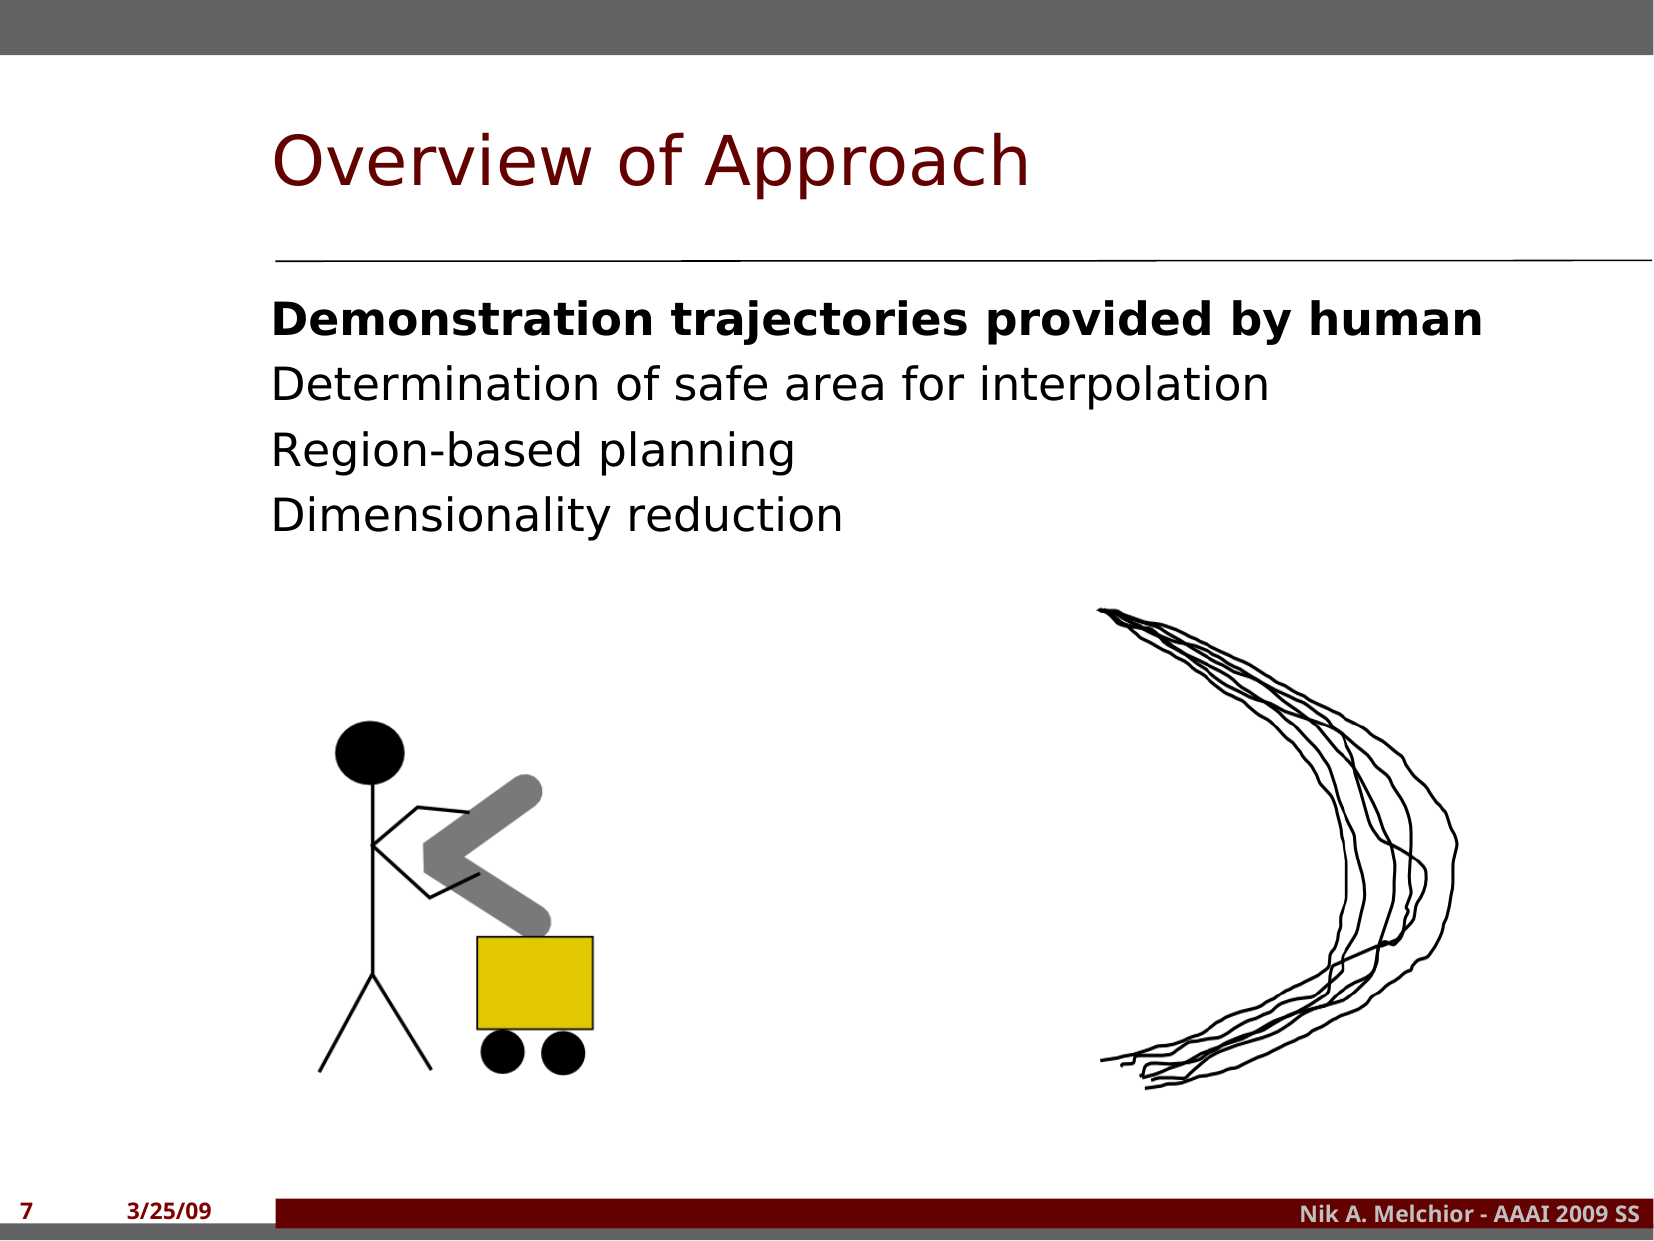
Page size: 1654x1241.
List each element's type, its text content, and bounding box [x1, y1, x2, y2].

picture [1073, 591, 1480, 1129]
title Overview of Approach [271, 75, 1553, 255]
picture [261, 690, 625, 1118]
list Demonstration trajectories provided by human Determination of safe area for interpolation Region-based planning Dimensionality reduction [270, 294, 1607, 1080]
